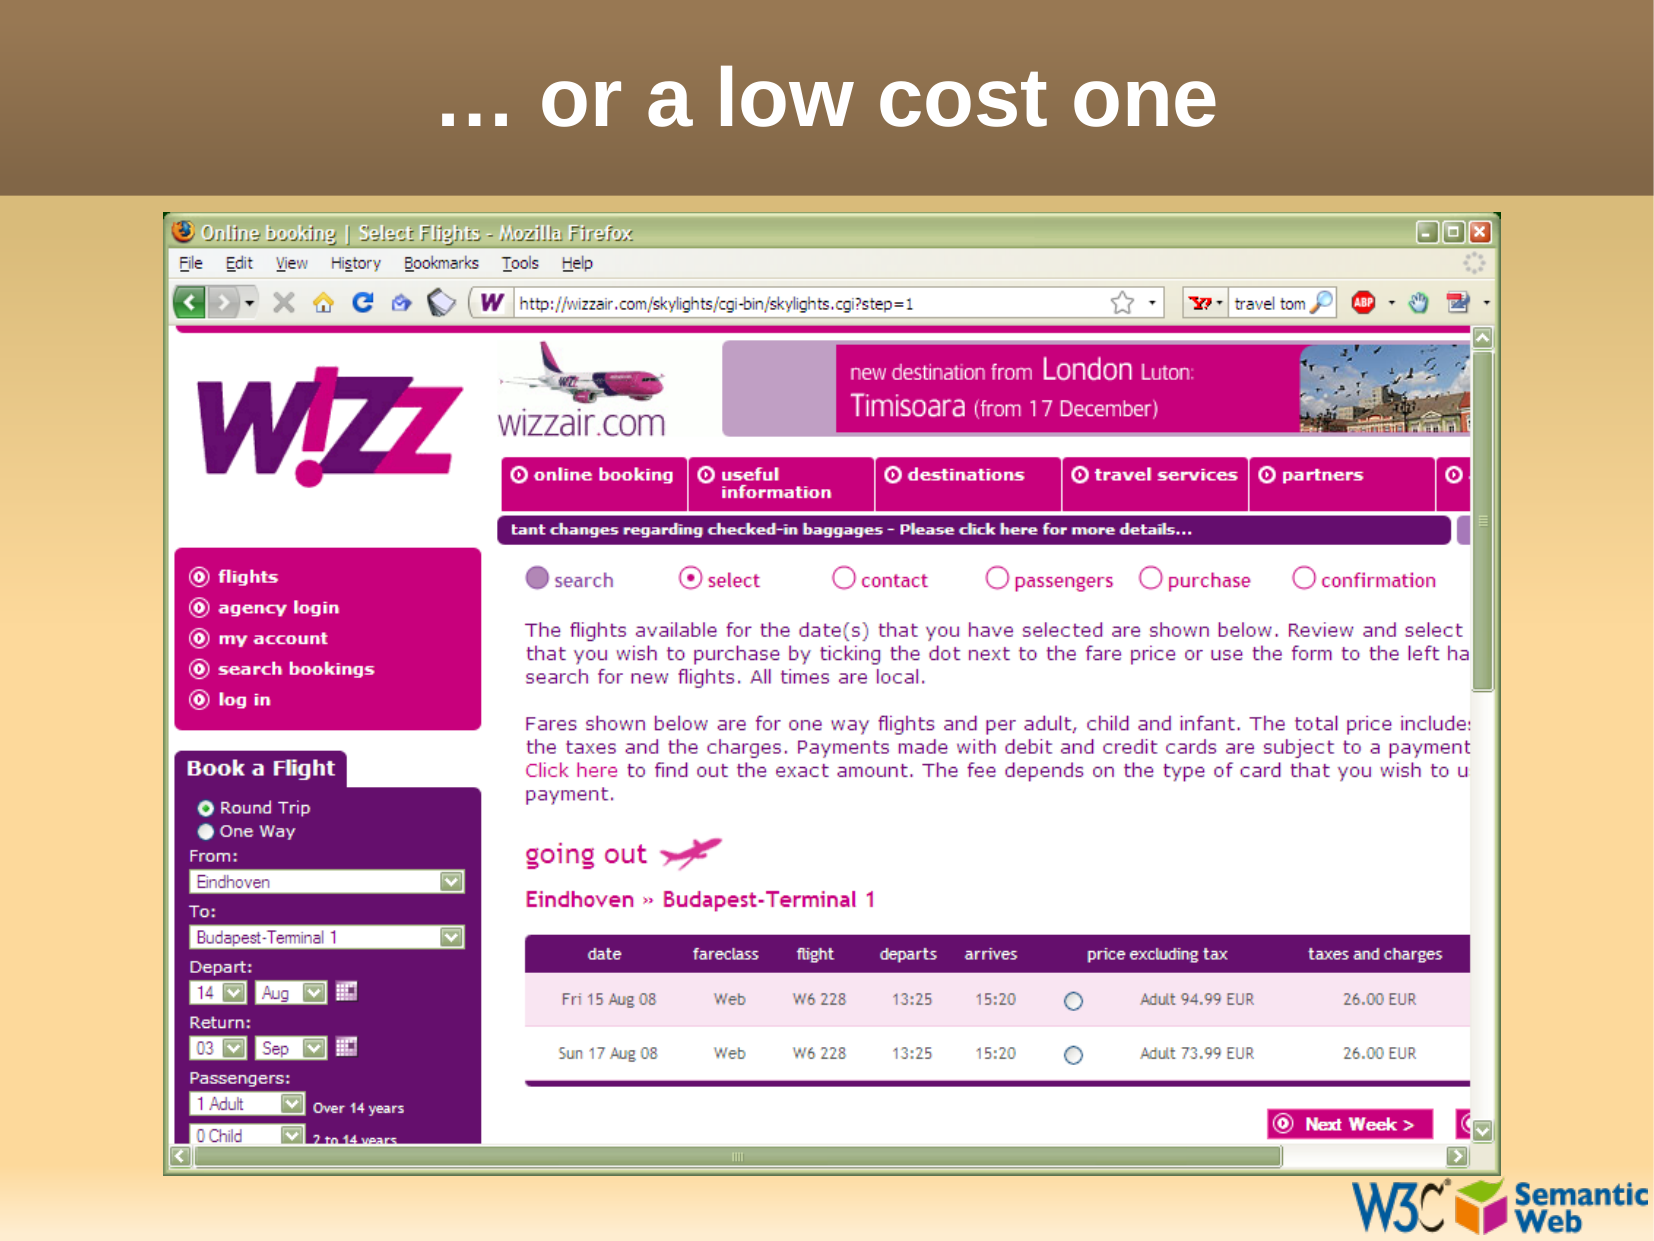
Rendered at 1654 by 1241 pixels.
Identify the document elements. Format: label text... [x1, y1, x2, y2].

title … or a low cost one [0, 0, 1654, 196]
picture [0, 196, 1654, 1241]
